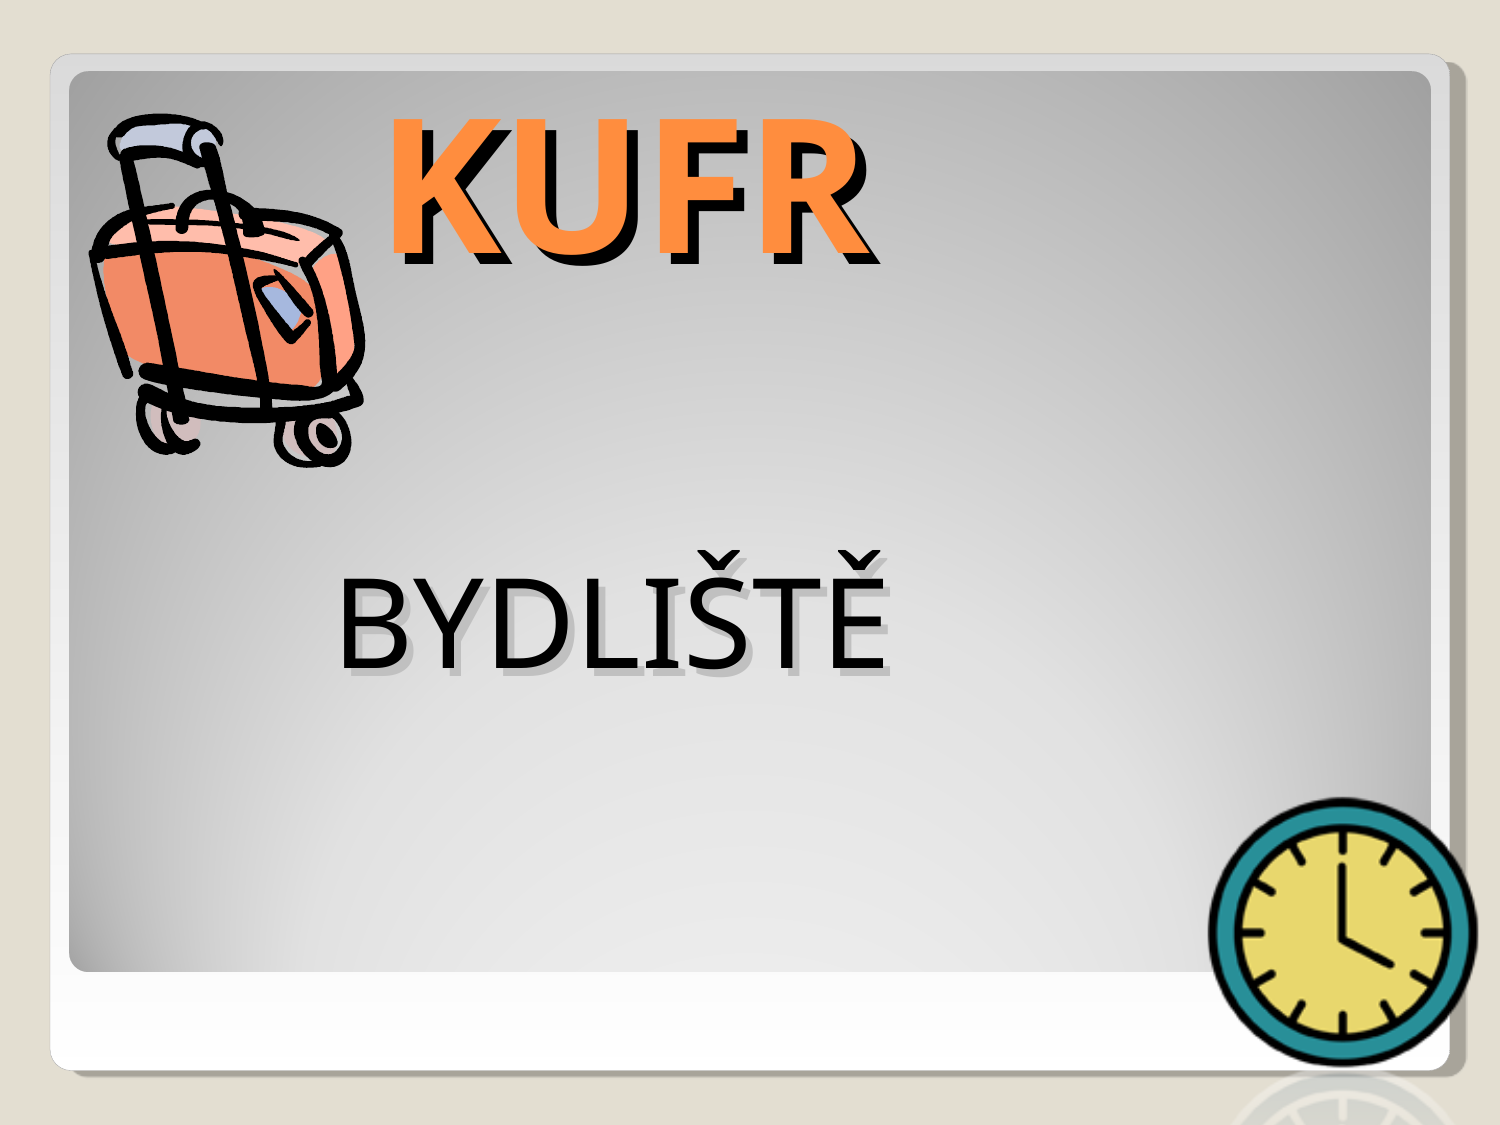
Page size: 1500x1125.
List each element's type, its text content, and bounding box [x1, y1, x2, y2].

picture [69, 71, 1500, 1125]
text_box KUFR [362, 54, 1379, 362]
text_box BYDLIŠTĚ [107, 536, 1117, 780]
